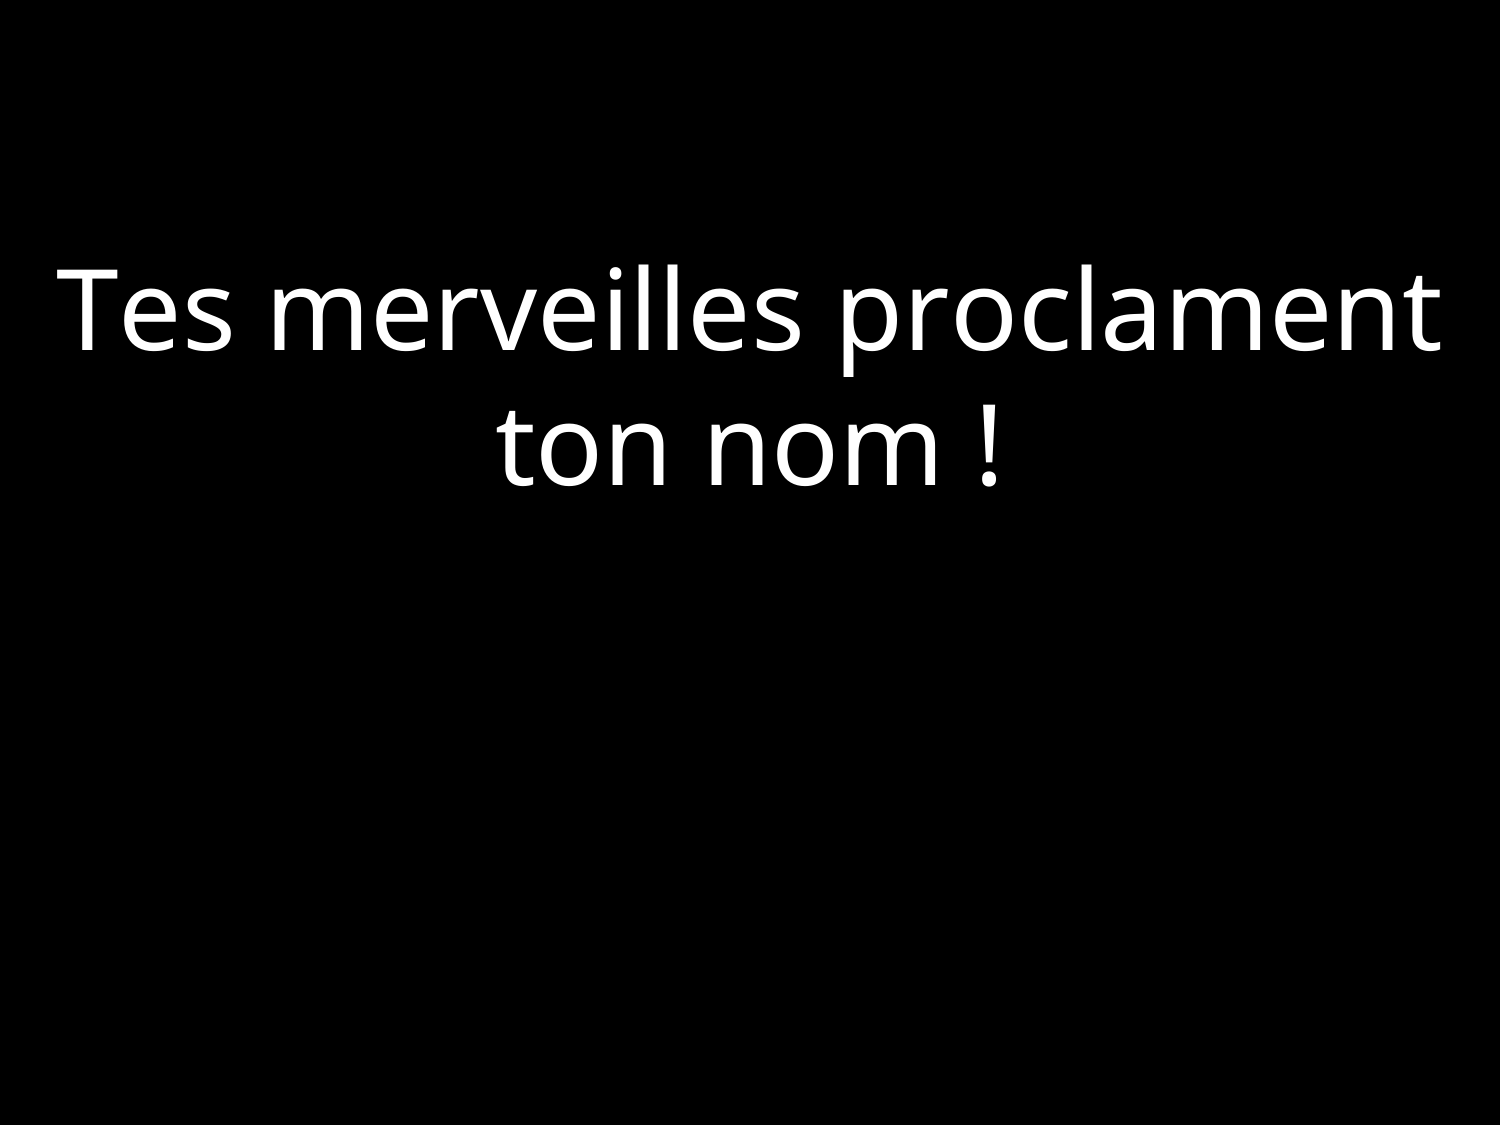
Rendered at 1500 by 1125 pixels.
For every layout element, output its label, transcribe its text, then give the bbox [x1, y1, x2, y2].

text_box Tes merveilles proclament ton nom ! [0, 66, 1500, 591]
